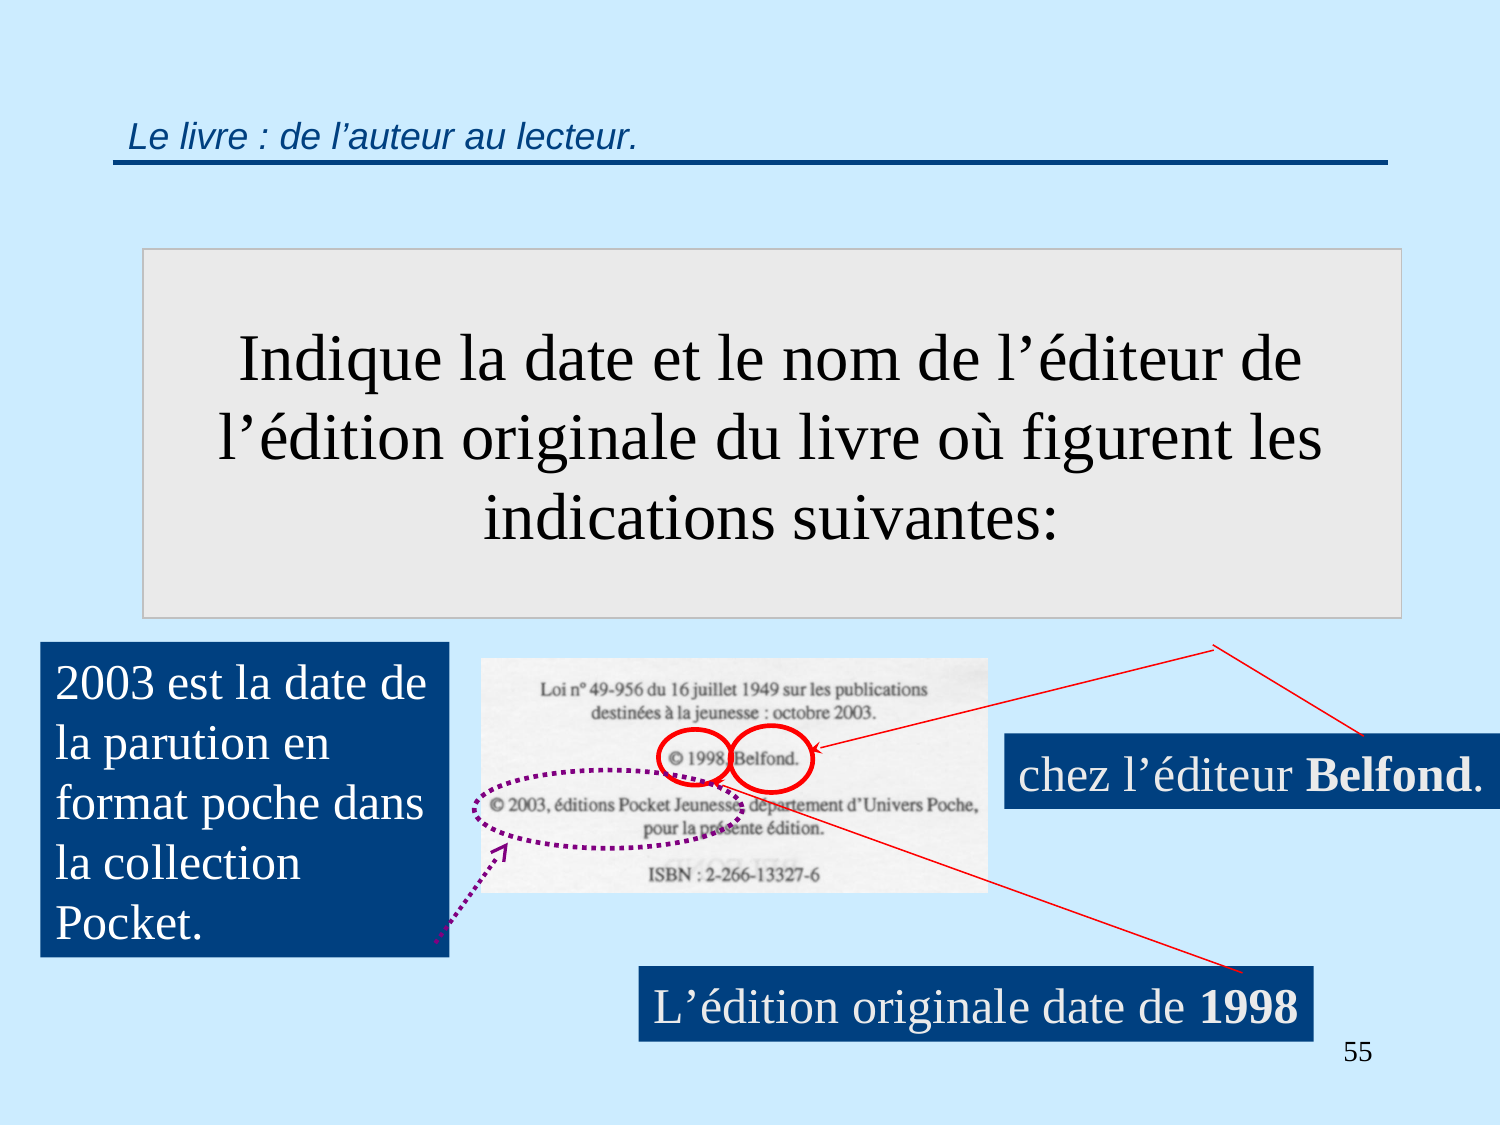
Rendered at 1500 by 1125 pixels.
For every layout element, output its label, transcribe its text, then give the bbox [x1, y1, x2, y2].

text_box 2003 est la date de la parution en format poche dans la collection Pocket. [40, 641, 450, 958]
picture [734, 728, 810, 790]
picture [481, 658, 988, 893]
picture [661, 732, 728, 782]
text_box chez l’éditeur Belfond. [1004, 733, 1500, 809]
text_box L’édition originale date de 1998 [638, 966, 1314, 1042]
text_box Le livre : de l’auteur au lecteur. [113, 104, 655, 160]
title Indique la date et le nom de l’éditeur de l’édition originale du livre où figurent les indications suivantes: [143, 248, 1402, 618]
